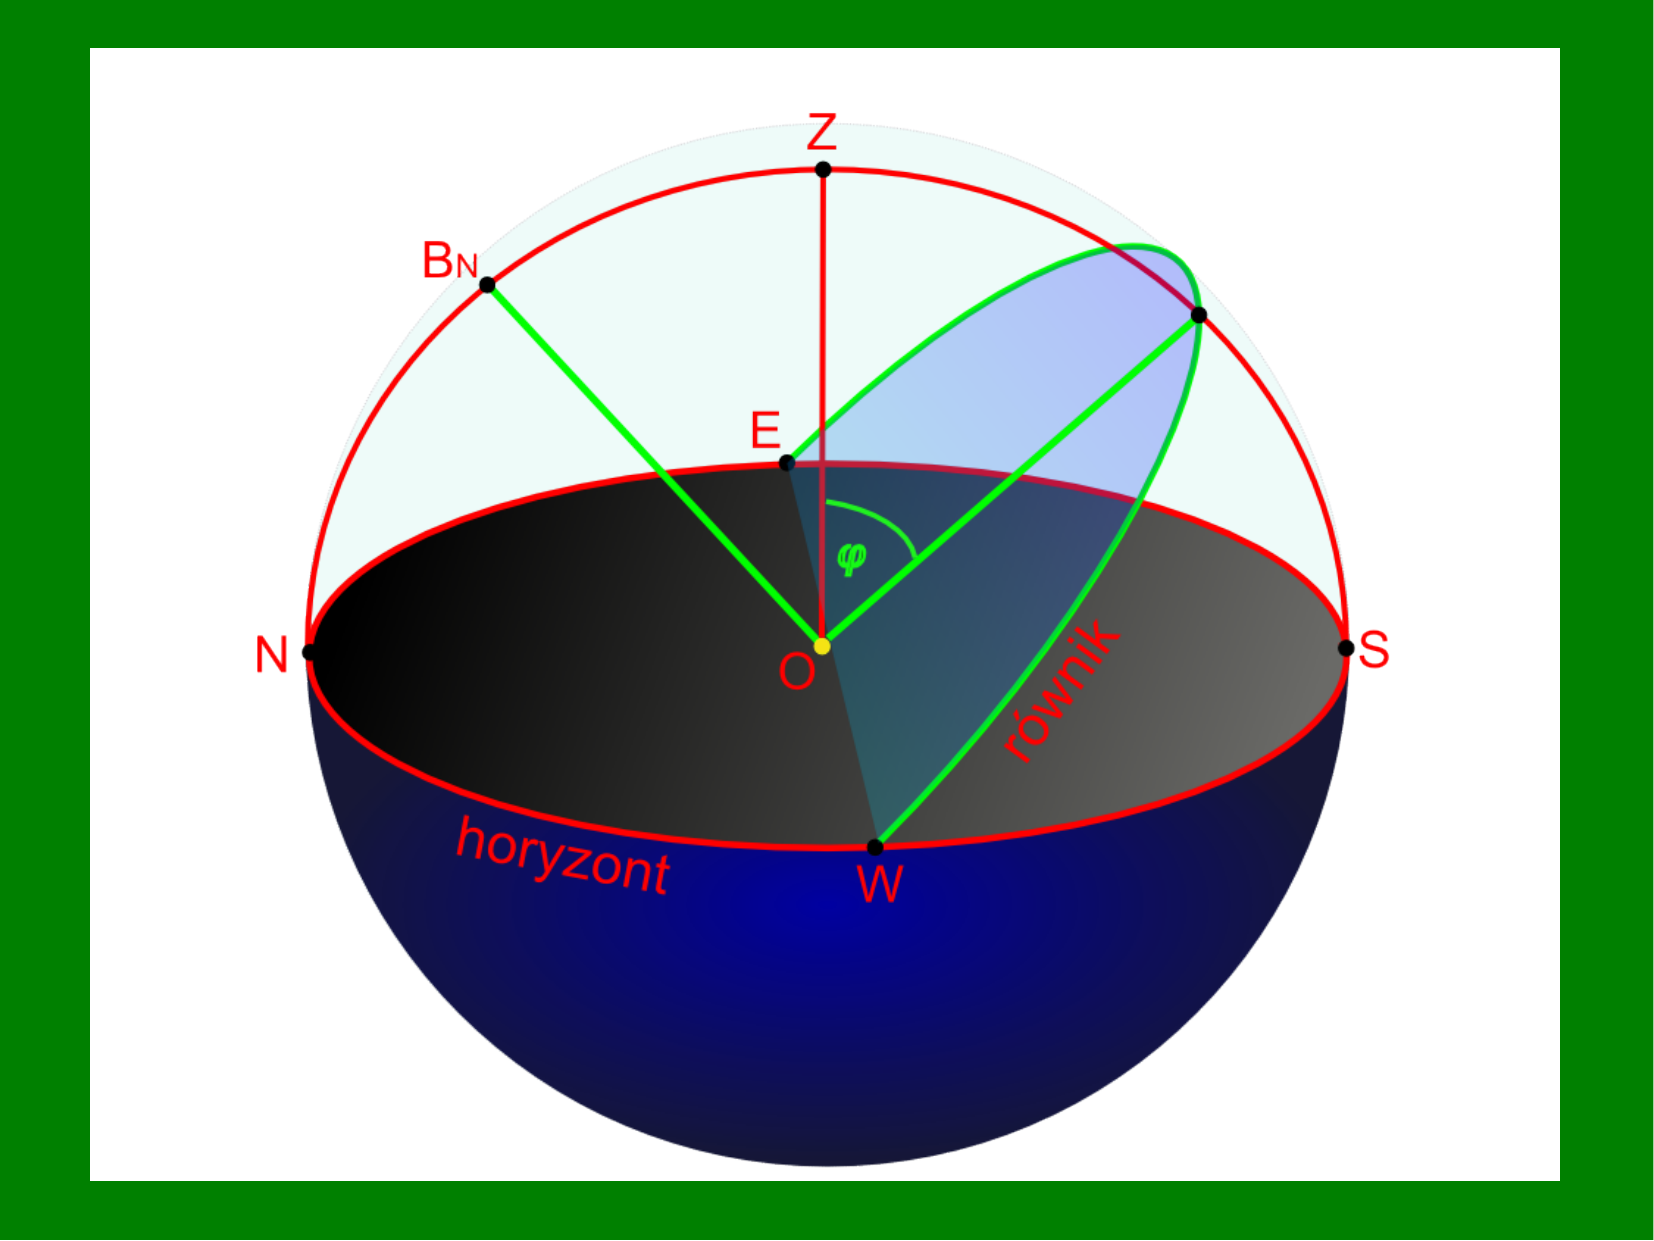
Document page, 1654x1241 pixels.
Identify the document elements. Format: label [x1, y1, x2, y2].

picture [90, 47, 1560, 1181]
